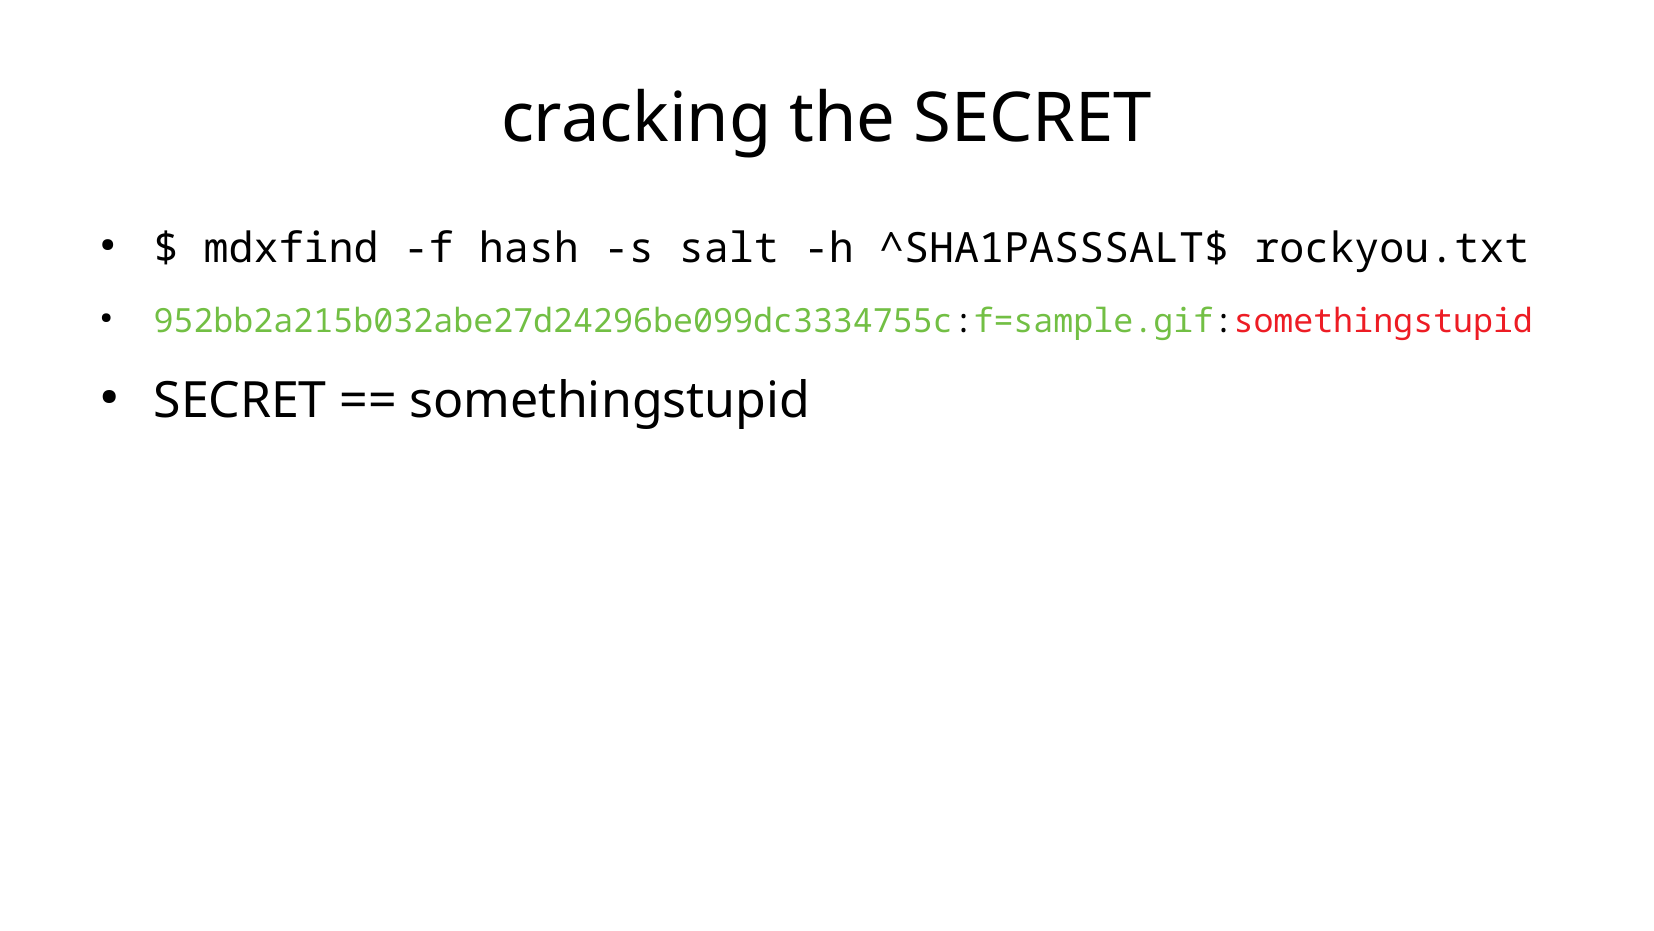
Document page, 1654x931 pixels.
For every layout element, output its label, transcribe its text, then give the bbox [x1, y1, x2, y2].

title cracking the SECRET [82, 37, 1571, 193]
list $ mdxfind -f hash -s salt -h ^SHA1PASSSALT$ rockyou.txt 952bb2a215b032abe27d24296be099dc3334755c:f=sample.gif:somethingstupid SECRET == somethingstupid [82, 217, 1571, 758]
